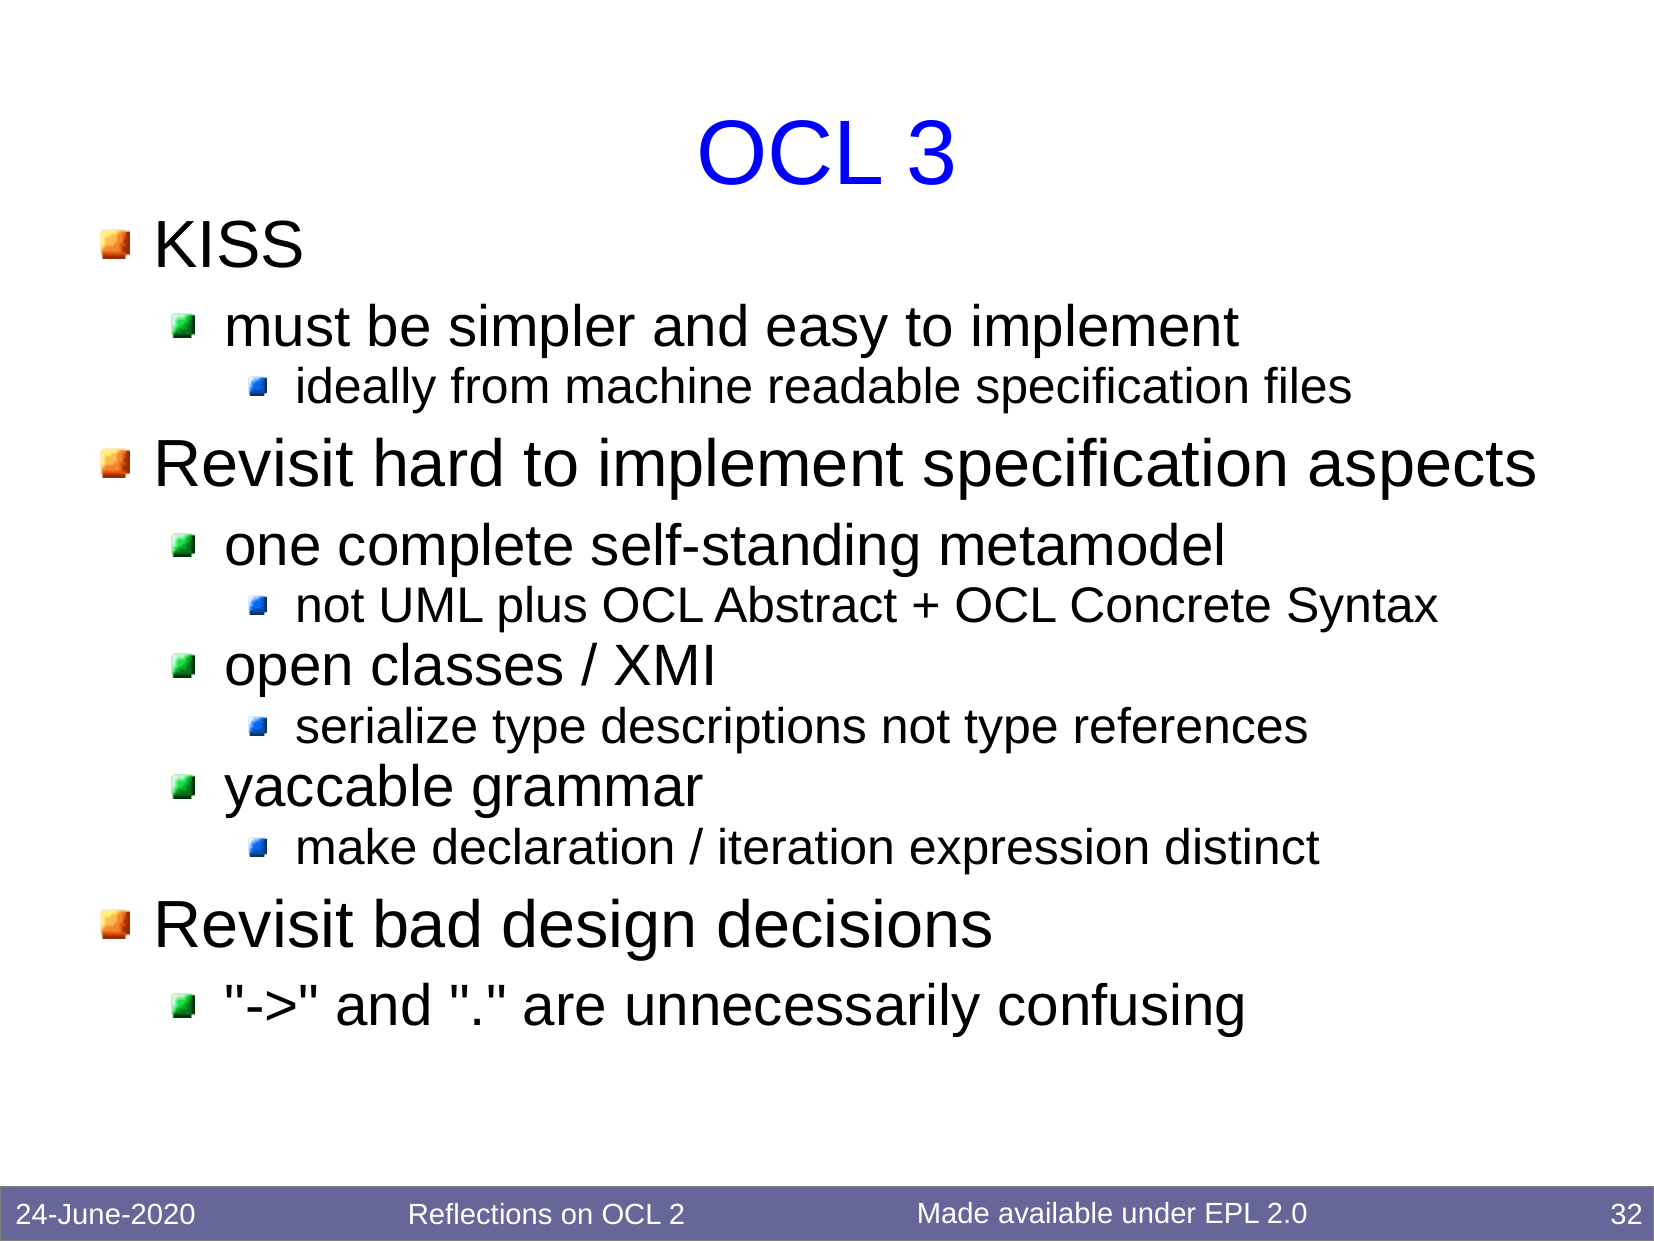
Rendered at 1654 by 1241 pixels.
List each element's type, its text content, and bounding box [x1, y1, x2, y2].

title OCL 3 [82, 49, 1571, 206]
list KISS must be simpler and easy to implement ideally from machine readable specification files Revisit hard to implement specification aspects one complete self-standing metamodel not UML plus OCL Abstract + OCL Concrete Syntax open classes / XMI serialize type descriptions not type references yaccable grammar make declaration / iteration expression distinct Revisit bad design decisions "->" and "." are unnecessarily confusing [82, 206, 1571, 1130]
